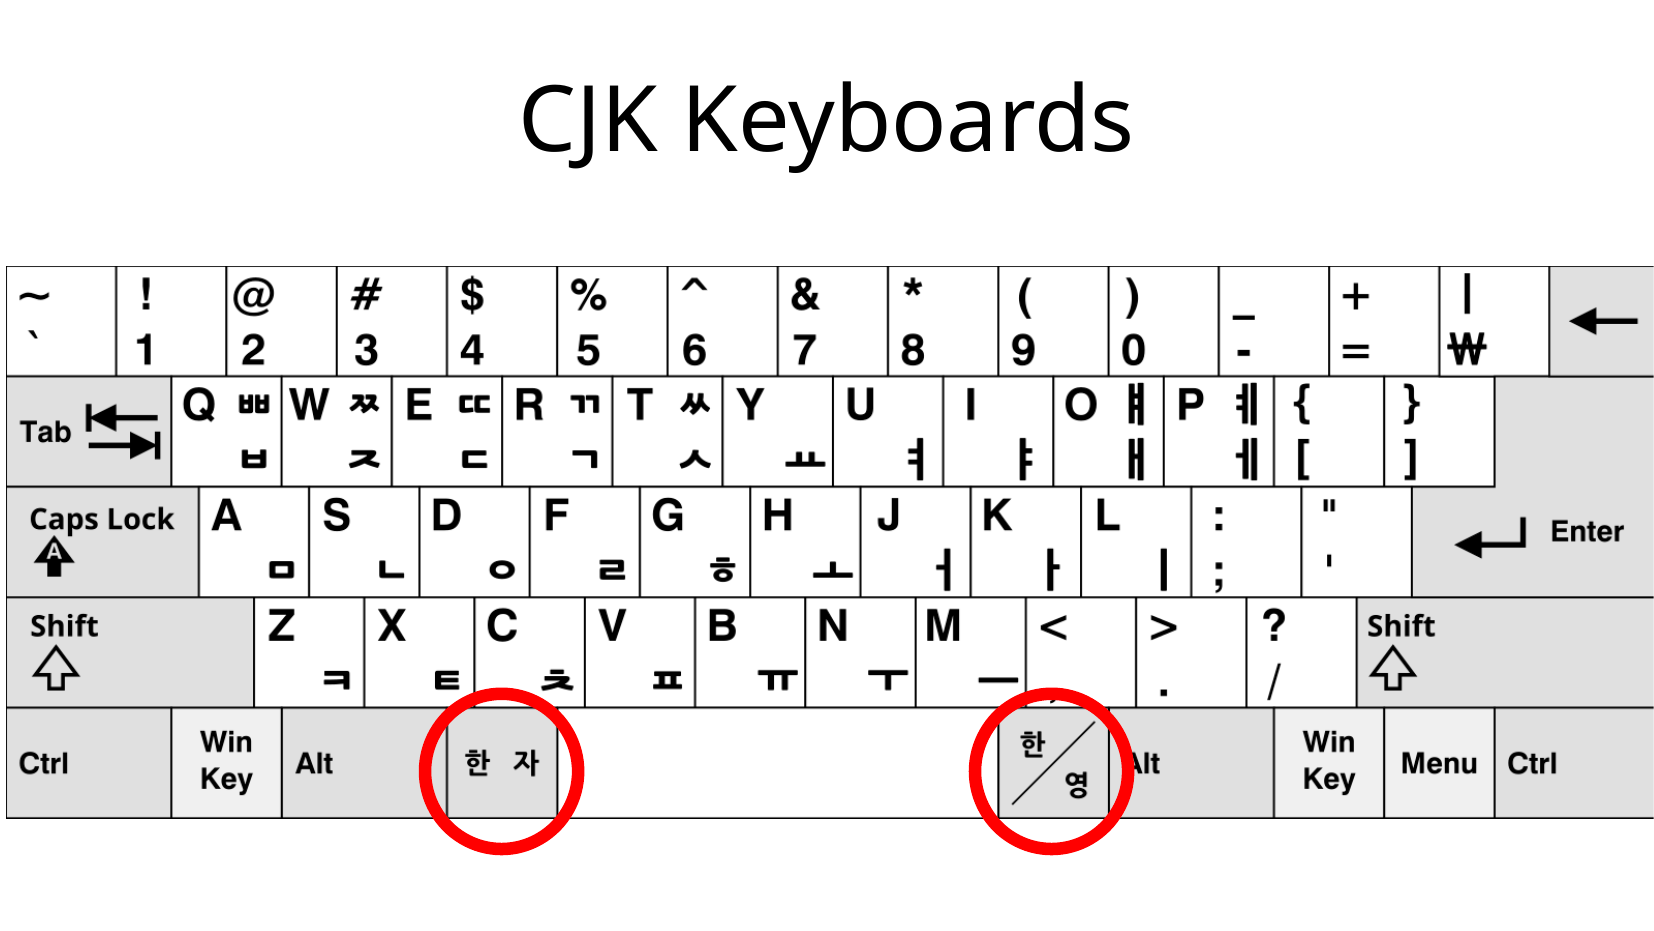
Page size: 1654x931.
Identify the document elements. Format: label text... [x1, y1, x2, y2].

picture [6, 266, 1654, 819]
picture [432, 701, 571, 819]
text_box CJK Keyboards [82, 37, 1571, 193]
picture [982, 701, 1121, 819]
